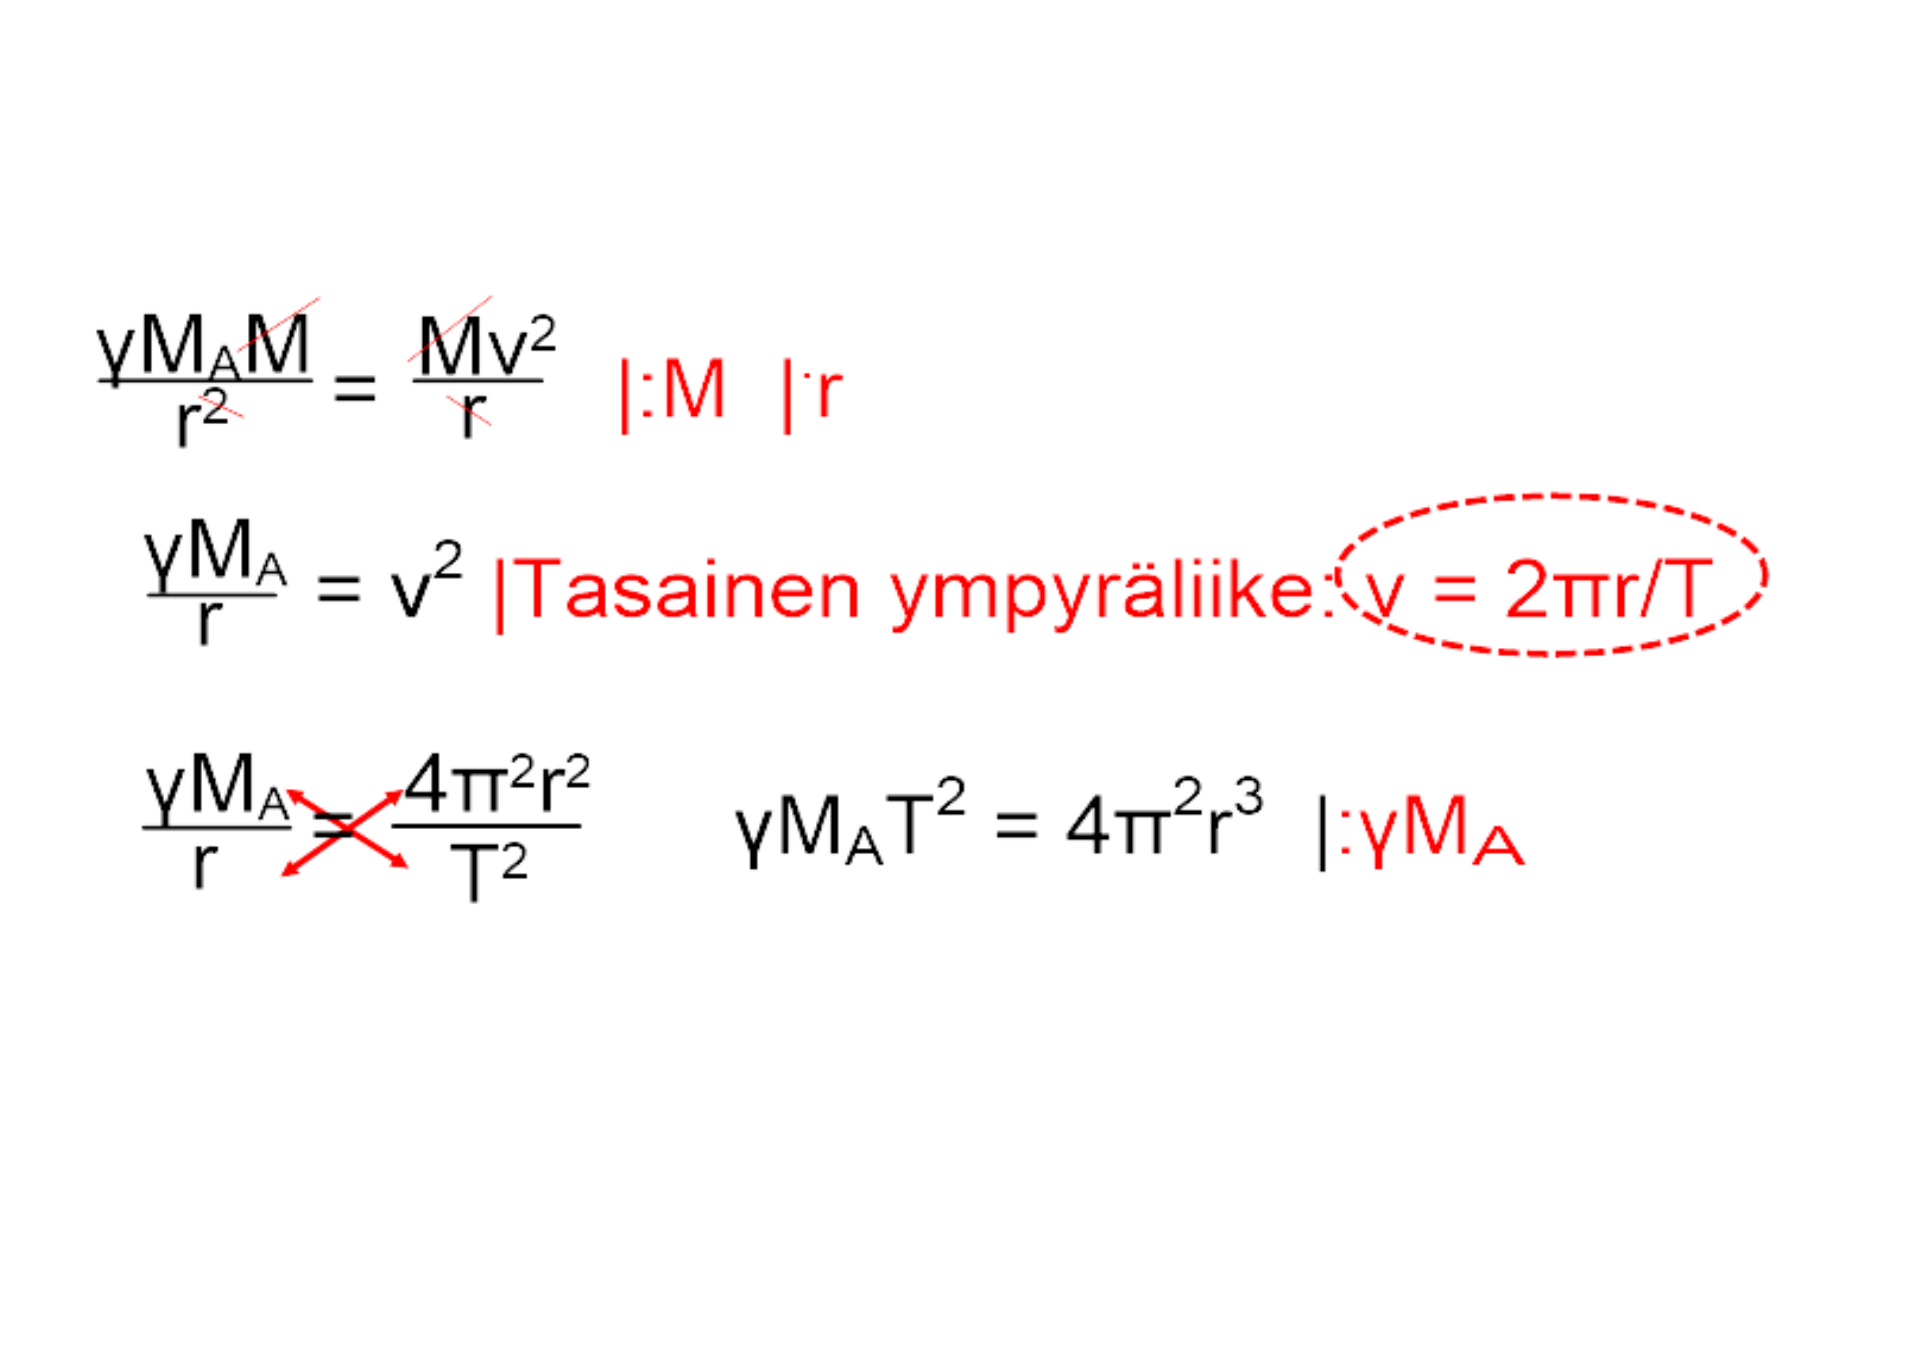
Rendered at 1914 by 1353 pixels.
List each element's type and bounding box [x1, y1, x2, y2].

picture [27, 167, 1843, 1011]
